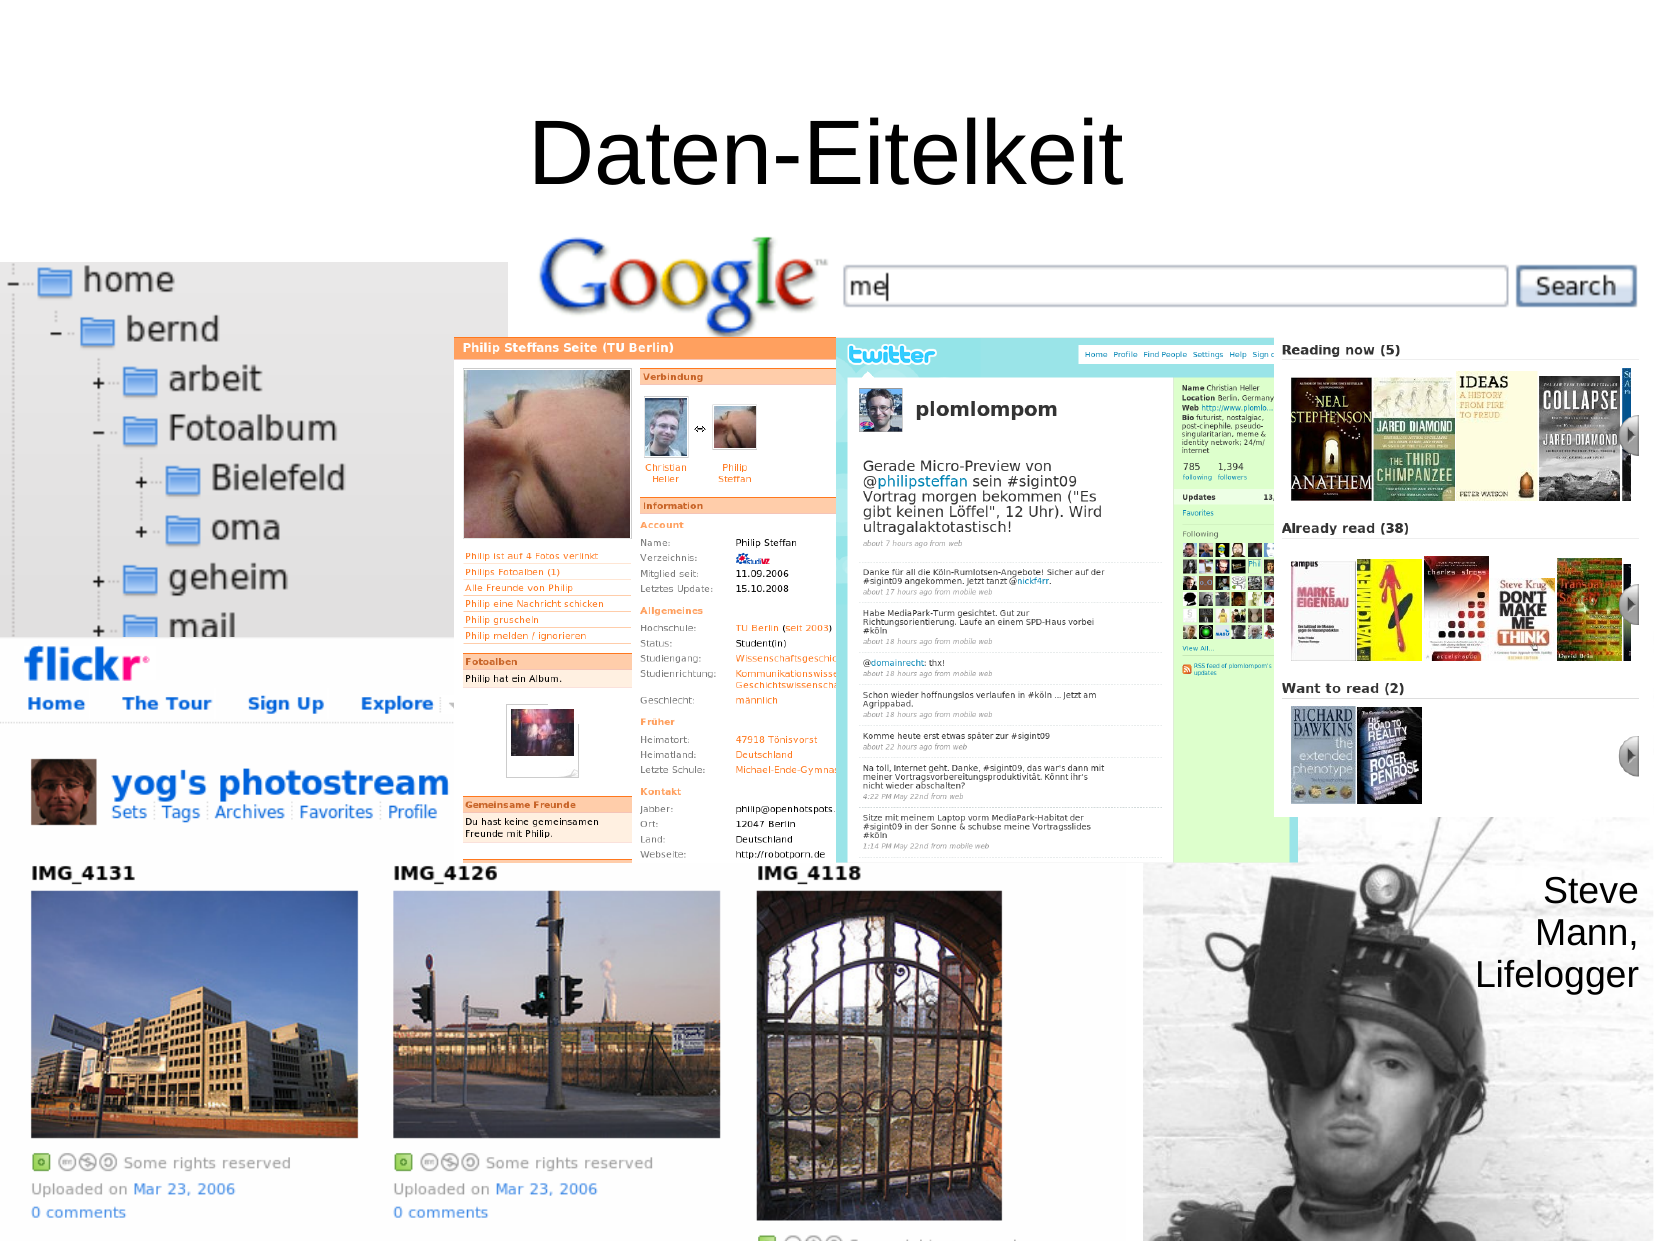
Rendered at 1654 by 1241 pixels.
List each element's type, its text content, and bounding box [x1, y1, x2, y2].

picture [0, 224, 1654, 1241]
text_box Steve Mann, Lifelogger [1460, 862, 1654, 1017]
title Daten-Eitelkeit [82, 49, 1571, 257]
